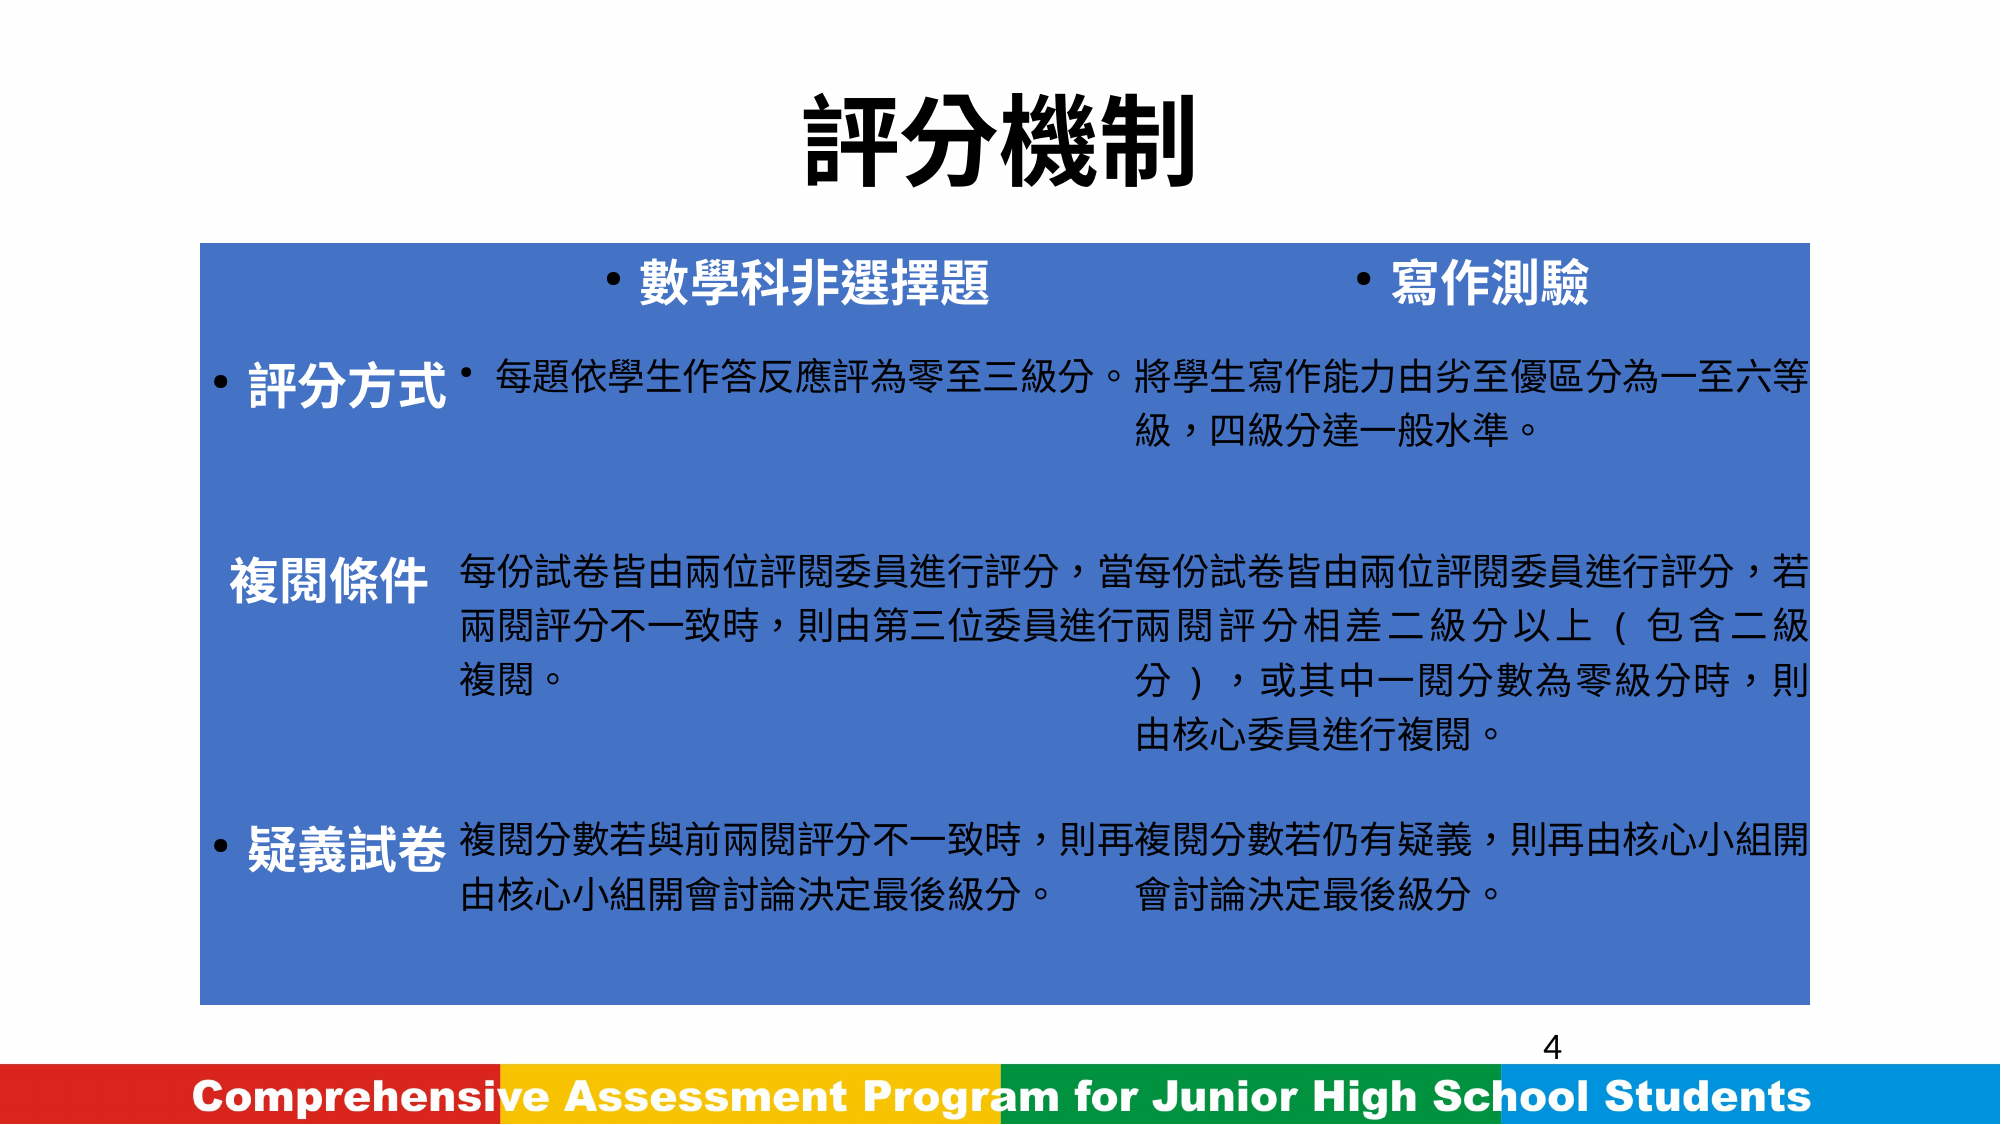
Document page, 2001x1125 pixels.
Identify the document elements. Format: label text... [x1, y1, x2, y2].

title 評分機制 [99, 45, 1900, 233]
table_cell 將學生寫作能力由劣至優區分為一至六等級，四級分達一般水準。 [1135, 347, 1810, 542]
table_header [200, 243, 460, 347]
table_header 寫作測驗 [1135, 243, 1810, 347]
text_box 4 [1528, 1014, 1995, 1075]
table_cell 複閱條件 [200, 542, 460, 810]
table_cell 疑義試卷 [200, 810, 460, 1005]
table_cell 複閱分數若仍有疑義，則再由核心小組開會討論決定最後級分。 [1135, 810, 1810, 1005]
table_header 數學科非選擇題 [460, 243, 1135, 347]
table_cell 每份試卷皆由兩位評閱委員進行評分，若兩閱評分相差二級分以上(包含二級分)，或其中一閱分數為零級分時，則由核心委員進行複閱。 [1135, 542, 1810, 810]
table_cell 每份試卷皆由兩位評閱委員進行評分，當兩閱評分不一致時，則由第三位委員進行複閱。 [460, 542, 1135, 810]
table_cell 評分方式 [200, 347, 460, 542]
table_cell 每題依學生作答反應評為零至三級分。 [460, 347, 1135, 542]
table_cell 複閱分數若與前兩閱評分不一致時，則再由核心小組開會討論決定最後級分。 [460, 810, 1135, 1005]
